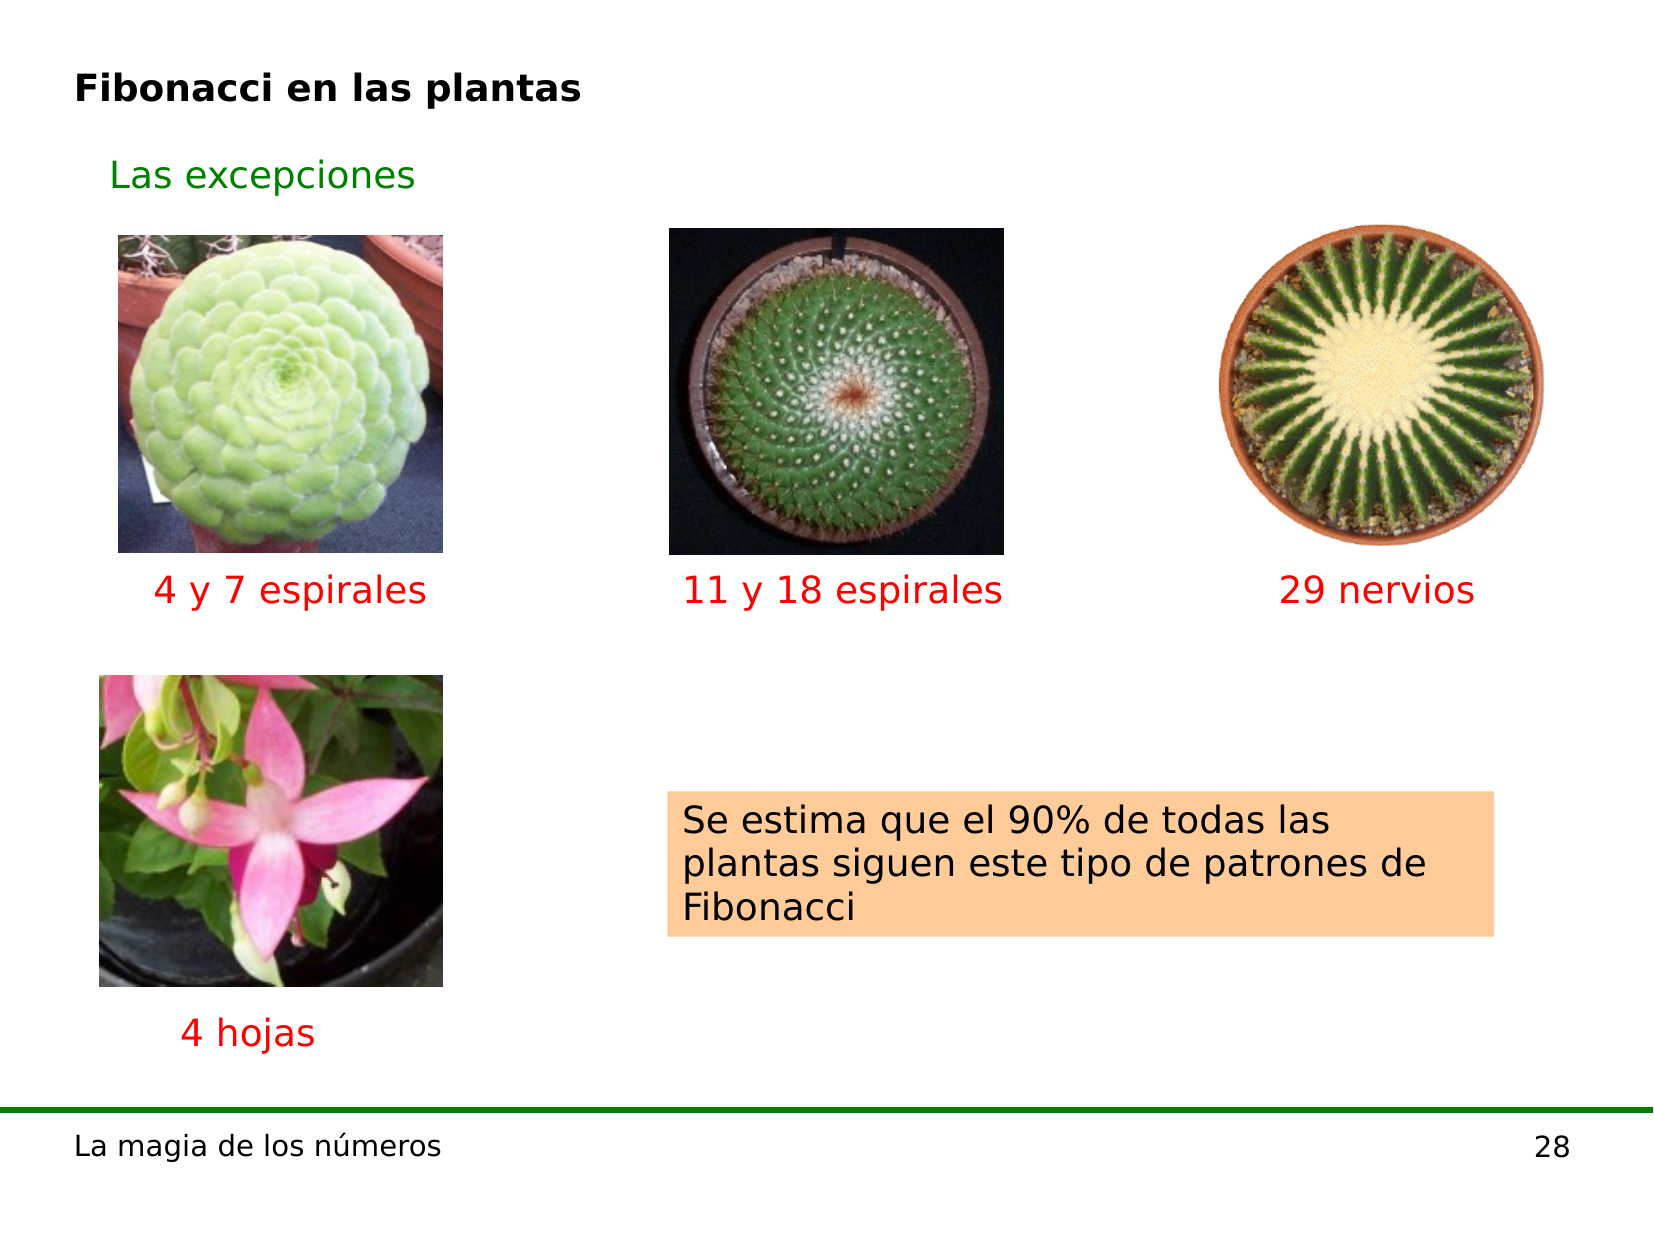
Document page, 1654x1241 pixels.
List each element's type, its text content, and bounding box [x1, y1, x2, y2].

text_box 29 nervios [1263, 561, 1589, 620]
text_box 4 y 7 espirales [138, 561, 438, 620]
text_box La magia de los números [59, 1122, 975, 1172]
picture [118, 235, 443, 553]
text_box 4 hojas [165, 1003, 373, 1063]
picture [99, 675, 443, 987]
text_box Fibonacci en las plantas Las excepciones [59, 59, 1182, 205]
text_box 11 y 18 espirales [667, 561, 1013, 621]
text_box Se estima que el 90% de todas las plantas siguen este tipo de patrones de Fibonacci [667, 791, 1495, 894]
picture [669, 228, 1004, 555]
picture [1215, 218, 1548, 551]
